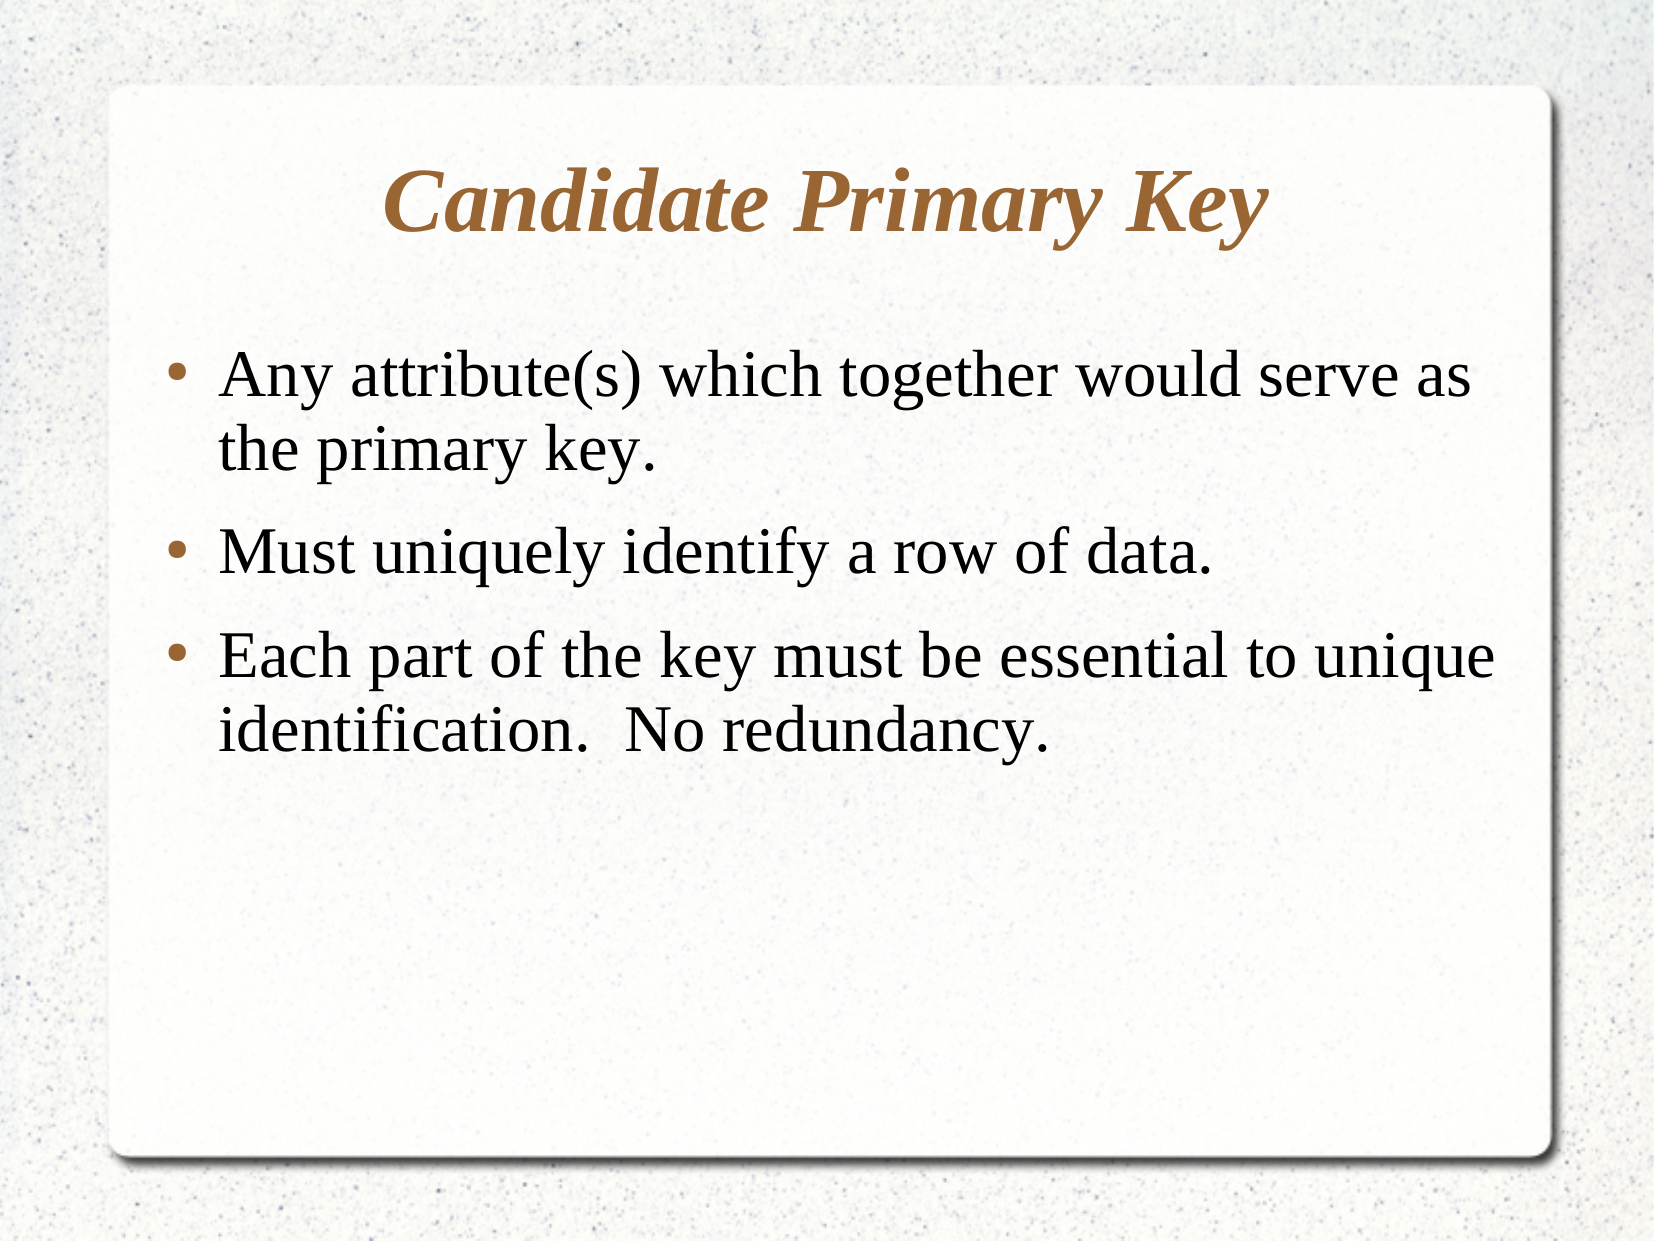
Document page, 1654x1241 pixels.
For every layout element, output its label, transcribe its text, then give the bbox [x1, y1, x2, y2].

list Any attribute(s) which together would serve as the primary key. Must uniquely identify a row of data. Each part of the key must be essential to unique identification. No redundancy. [147, 336, 1506, 1141]
title Candidate Primary Key [118, 104, 1536, 297]
picture [0, 0, 1654, 1241]
